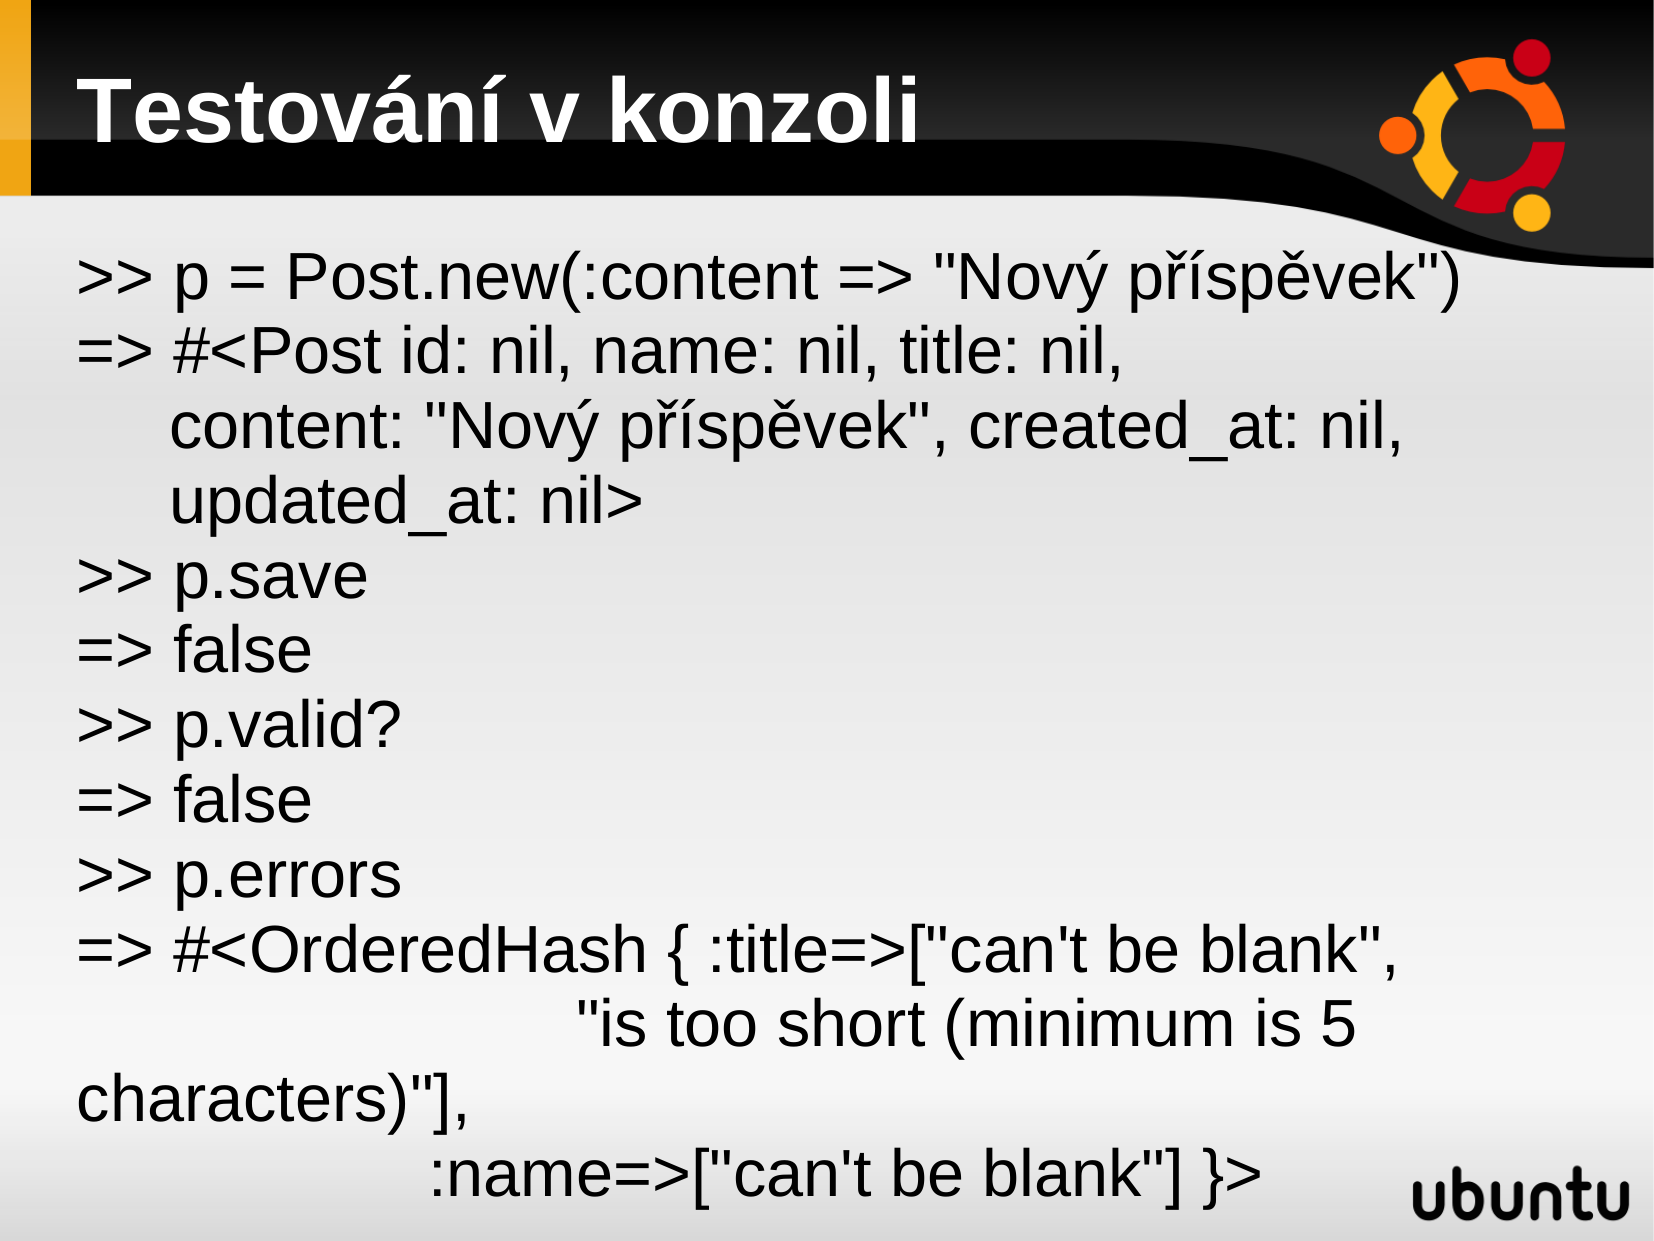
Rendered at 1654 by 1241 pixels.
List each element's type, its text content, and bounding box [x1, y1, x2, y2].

picture [0, 0, 1654, 1241]
title Testování v konzoli [76, 14, 1565, 207]
list >> p = Post.new(:content => "Nový příspěvek") => #<Post id: nil, name: nil, title: nil, content: "Nový příspěvek", created_at: nil, updated_at: nil> >> p.save => false >> p.valid? => false >> p.errors => #<OrderedHash { :title=>["can't be blank", "is too short (minimum is 5 characters)"], :name=>["can't be blank"] }> [76, 238, 1565, 1211]
